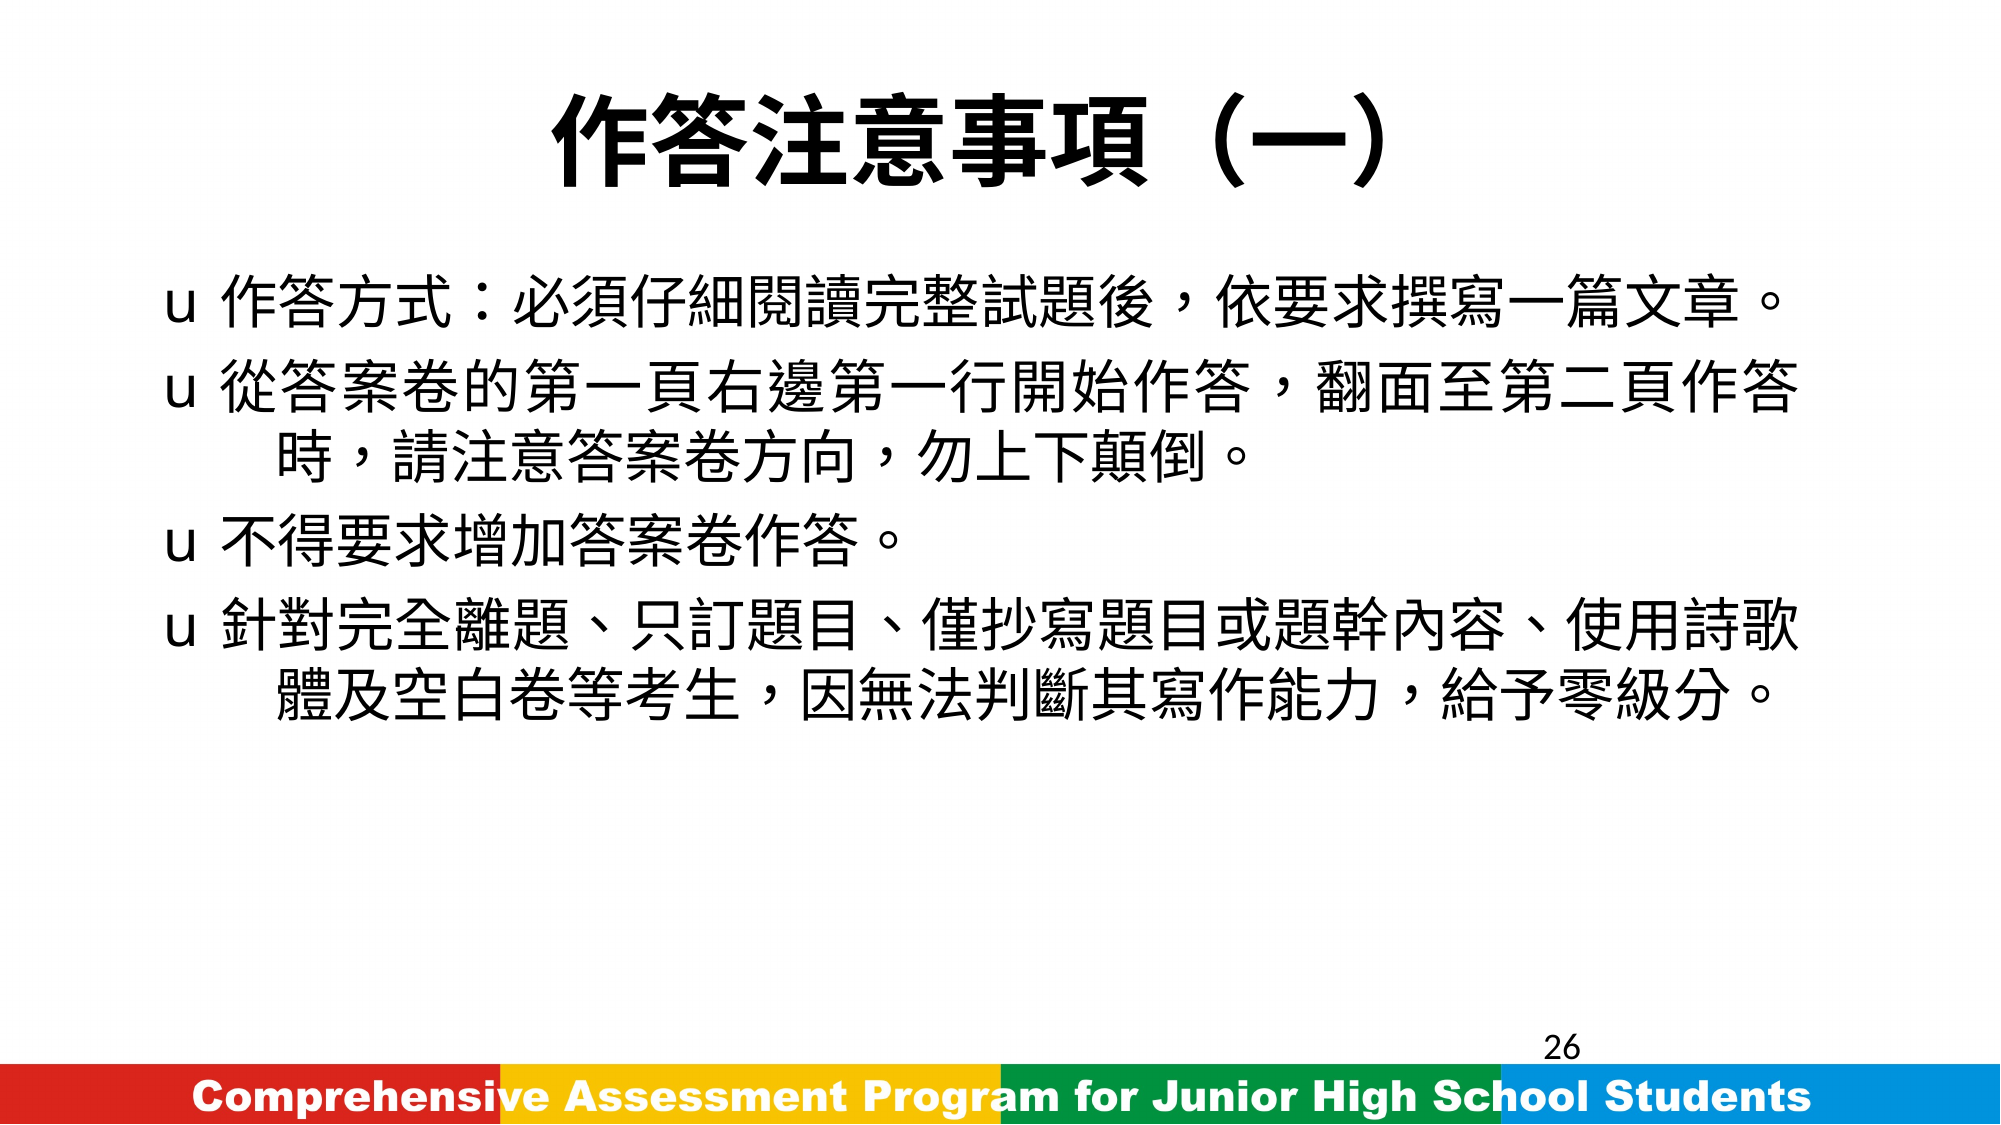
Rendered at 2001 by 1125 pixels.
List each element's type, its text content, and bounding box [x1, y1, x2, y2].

text_box 26 [1528, 1014, 1995, 1075]
title 作答注意事項（一） [99, 45, 1900, 233]
list 作答方式：必須仔細閱讀完整試題後，依要求撰寫一篇文章。 從答案卷的第一頁右邊第一行開始作答，翻面至第二頁作答時，請注意答案卷方向，勿上下顛倒。 不得要求增加答案卷作答。 針對完全離題、只訂題目、僅抄寫題目或題幹內容、使用詩歌體及空白卷等考生，因無法判斷其寫作能力，給予零級分。 [147, 258, 1815, 1067]
